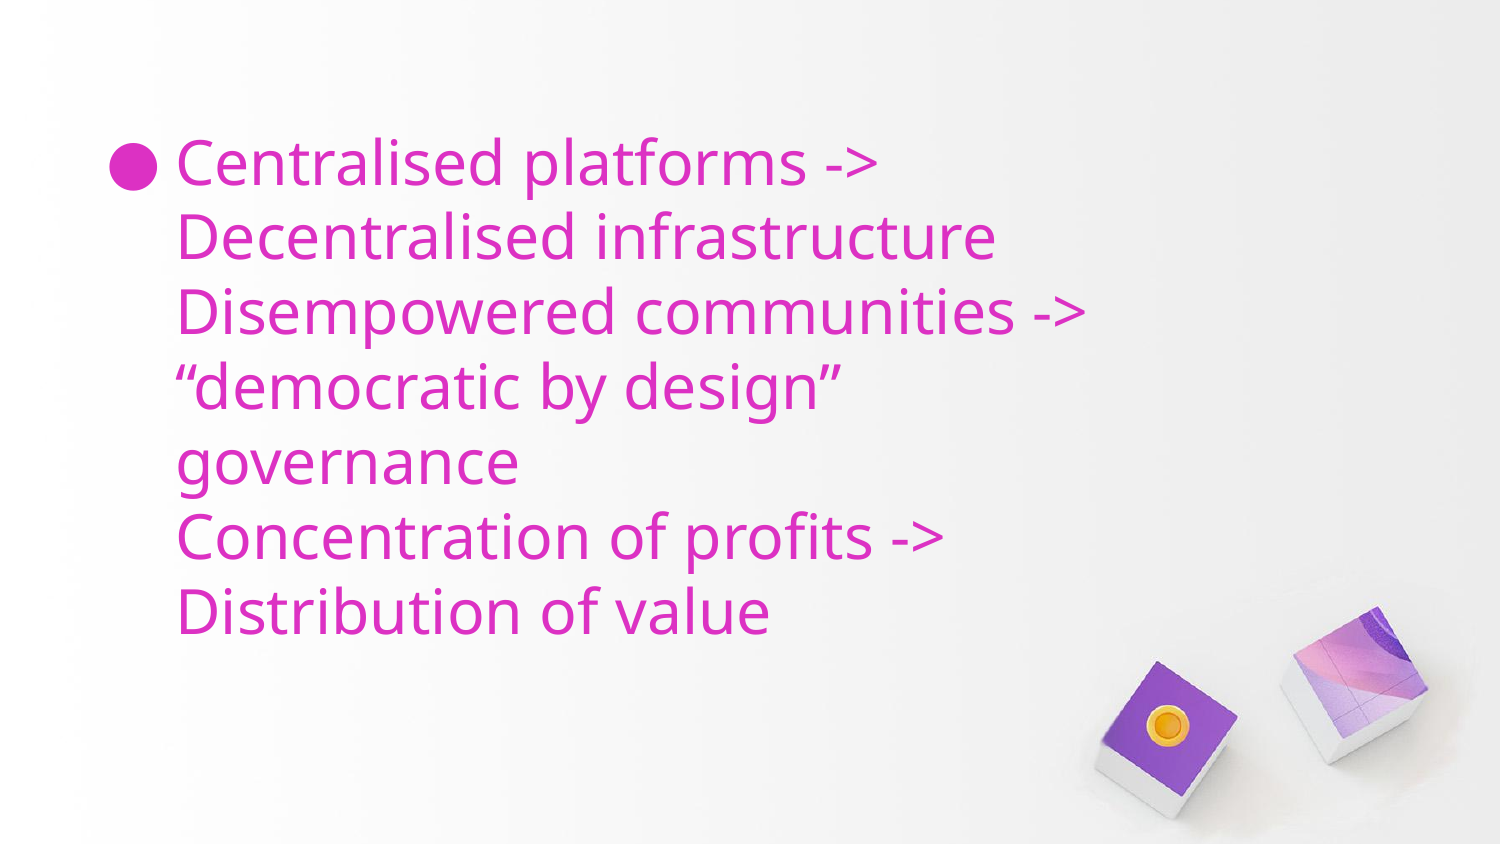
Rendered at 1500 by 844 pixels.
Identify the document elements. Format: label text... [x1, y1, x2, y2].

title Centralised platforms -> Decentralised infrastructure Disempowered communities -> “democratic by design” governance Concentration of profits -> Distribution of value [85, 107, 1218, 698]
picture [0, 0, 1500, 844]
